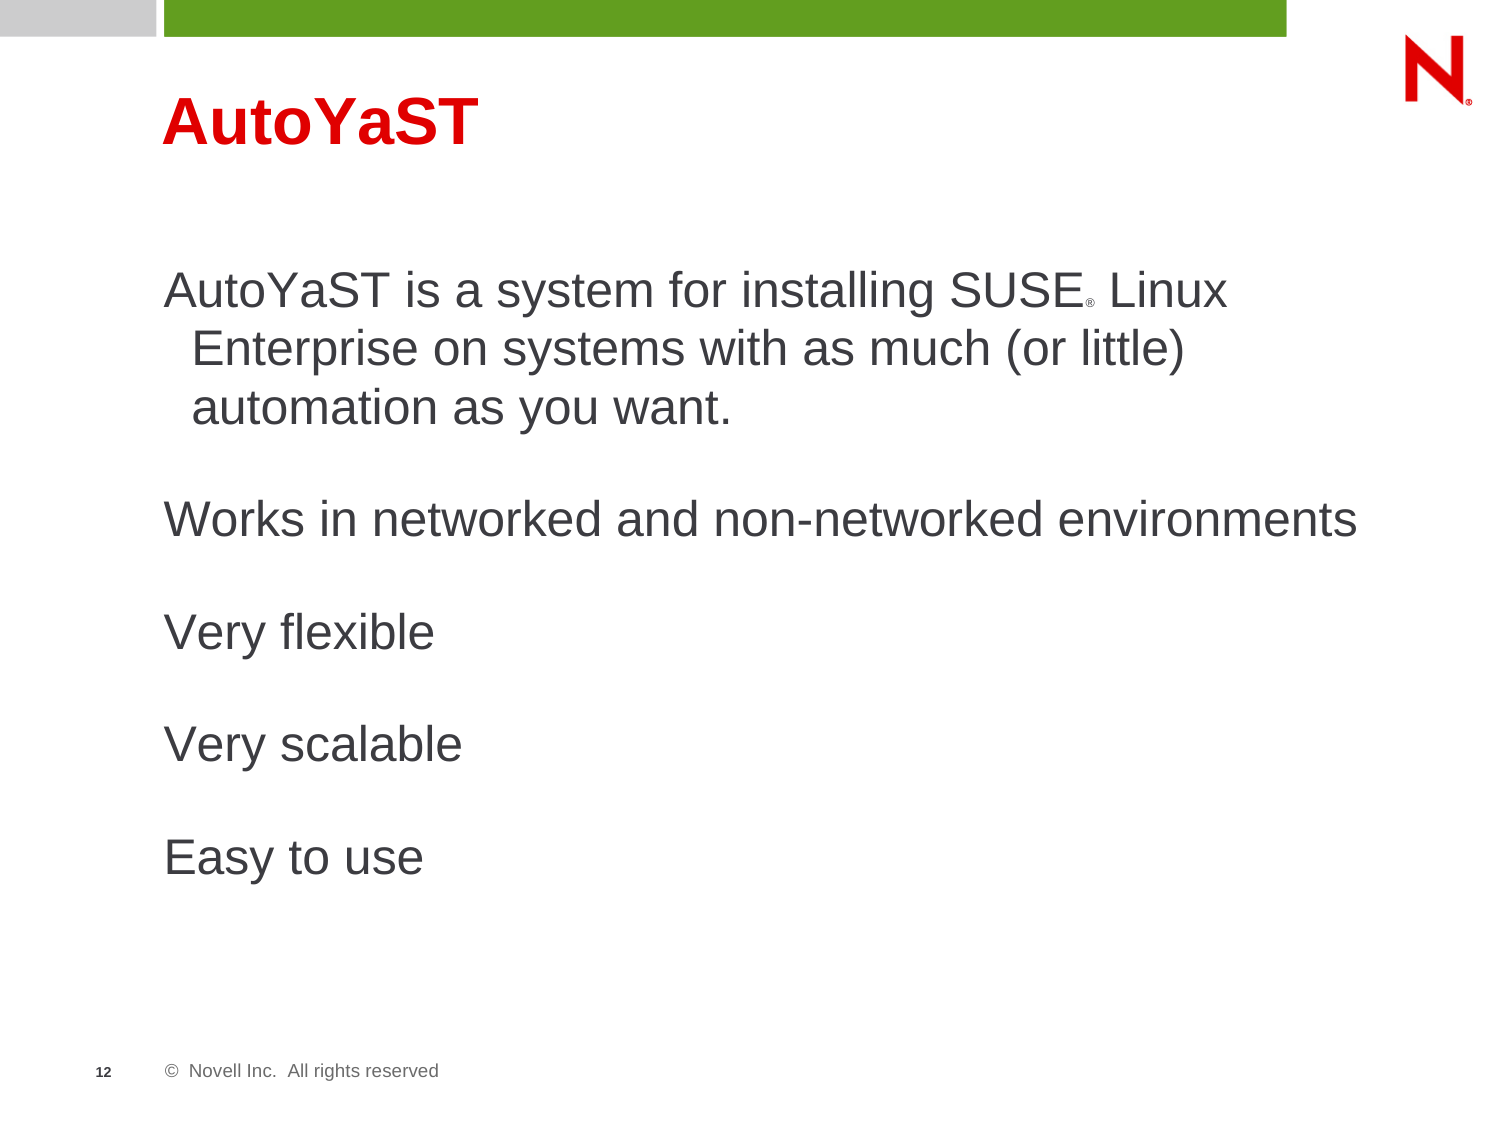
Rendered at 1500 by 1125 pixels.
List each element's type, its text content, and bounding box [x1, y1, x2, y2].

list AutoYaST is a system for installing SUSE® Linux Enterprise on systems with as much (or little) automation as you want. Works in networked and non-networked environments Very flexible Very scalable Easy to use [163, 259, 1404, 991]
title AutoYaST [161, 41, 1383, 205]
picture [1403, 32, 1473, 107]
